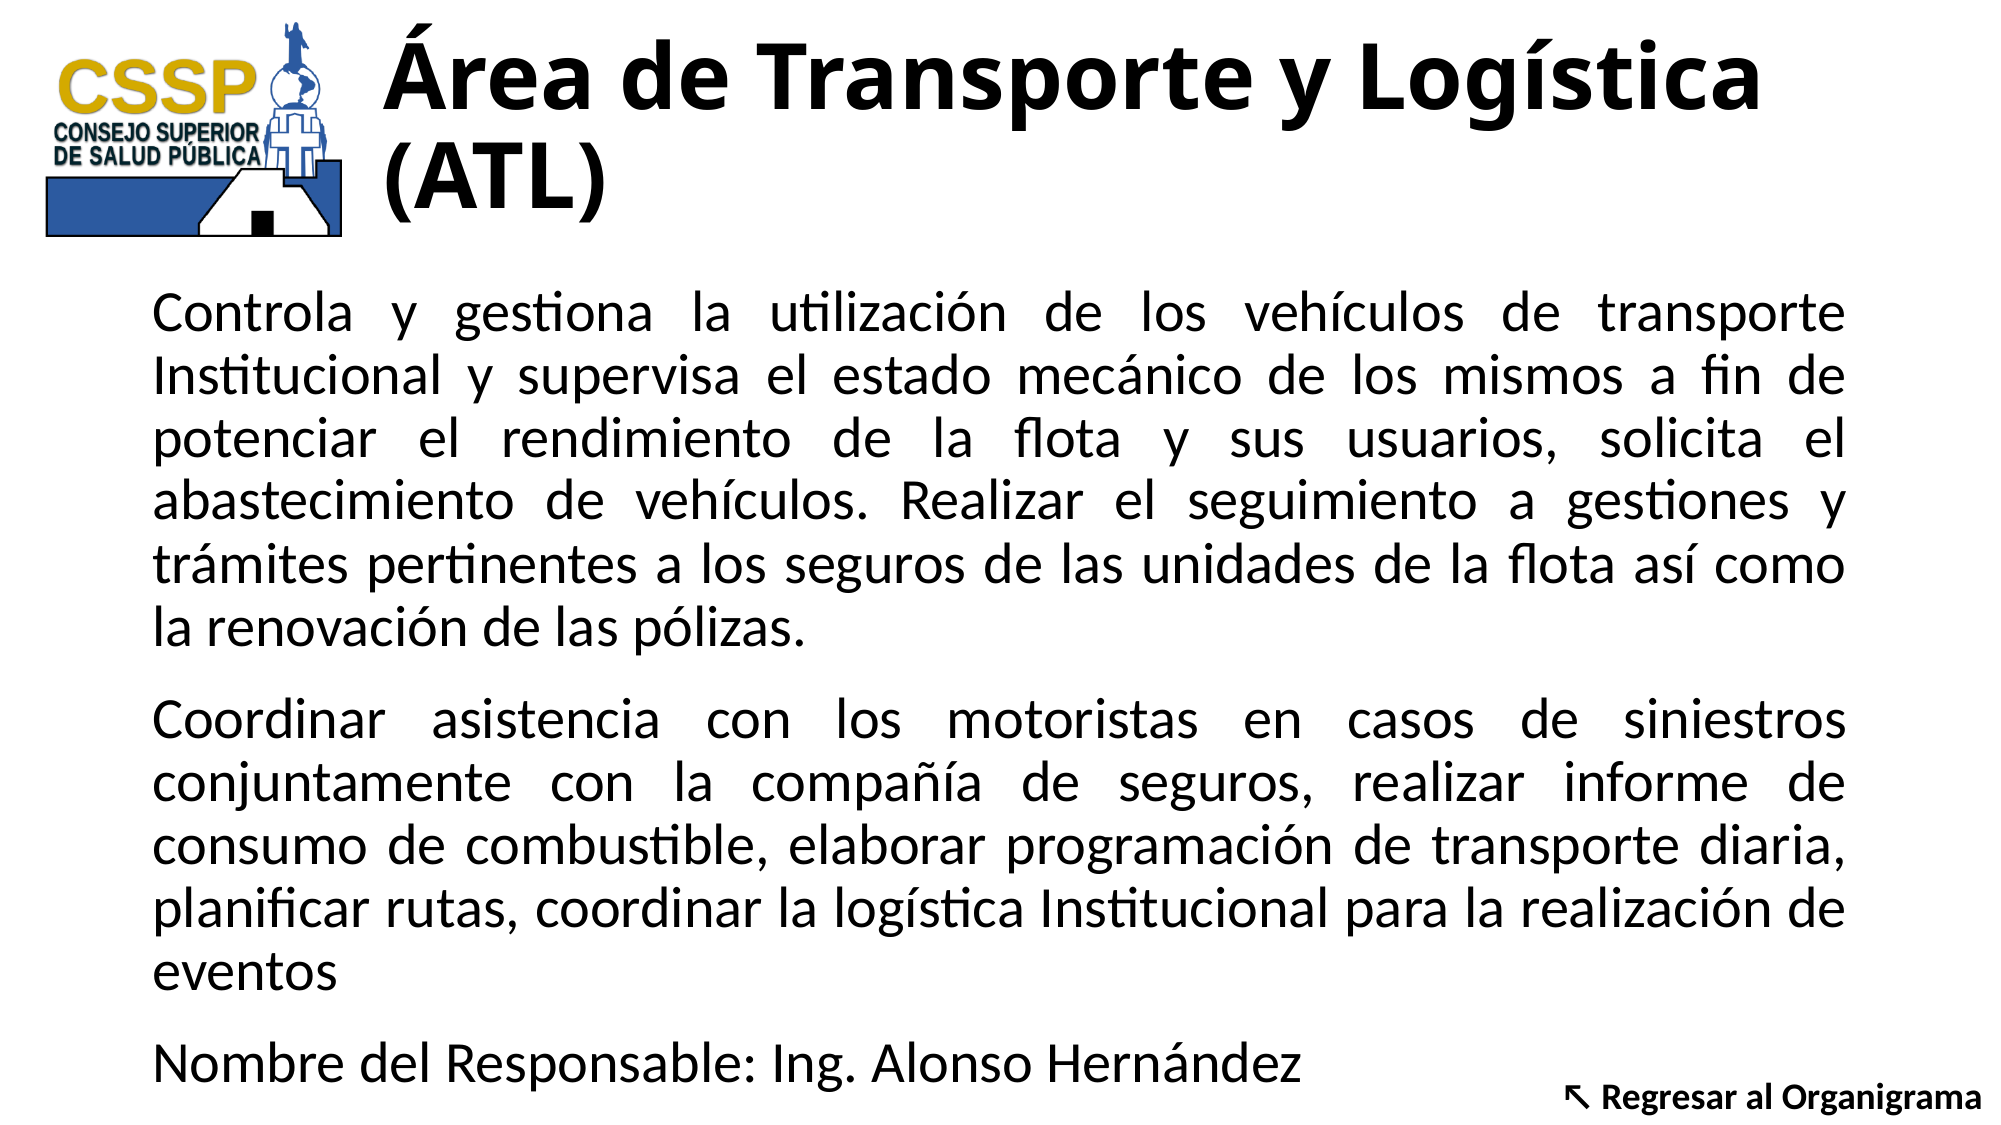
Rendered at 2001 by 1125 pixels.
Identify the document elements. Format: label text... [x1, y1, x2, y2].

picture [44, 22, 342, 237]
list Controla y gestiona la utilización de los vehículos de transporte Institucional y supervisa el estado mecánico de los mismos a fin de potenciar el rendimiento de la flota y sus usuarios, solicita el abastecimiento de vehículos. Realizar el seguimiento a gestiones y trámites pertinentes a los seguros de las unidades de la flota así como la renovación de las pólizas. Coordinar asistencia con los motoristas en casos de siniestros conjuntamente con la compañía de seguros, realizar informe de consumo de combustible, elaborar programación de transporte diaria, planificar rutas, coordinar la logística Institucional para la realización de eventos Nombre del Responsable: Ing. Alonso Hernández Mujeres: 0 Hombres: 6 Total de empleados: 6 [137, 273, 1863, 1066]
title Área de Transporte y Logística (ATL) [368, 22, 1863, 241]
text_box ↖ Regresar al Organigrama [1546, 1064, 1999, 1125]
